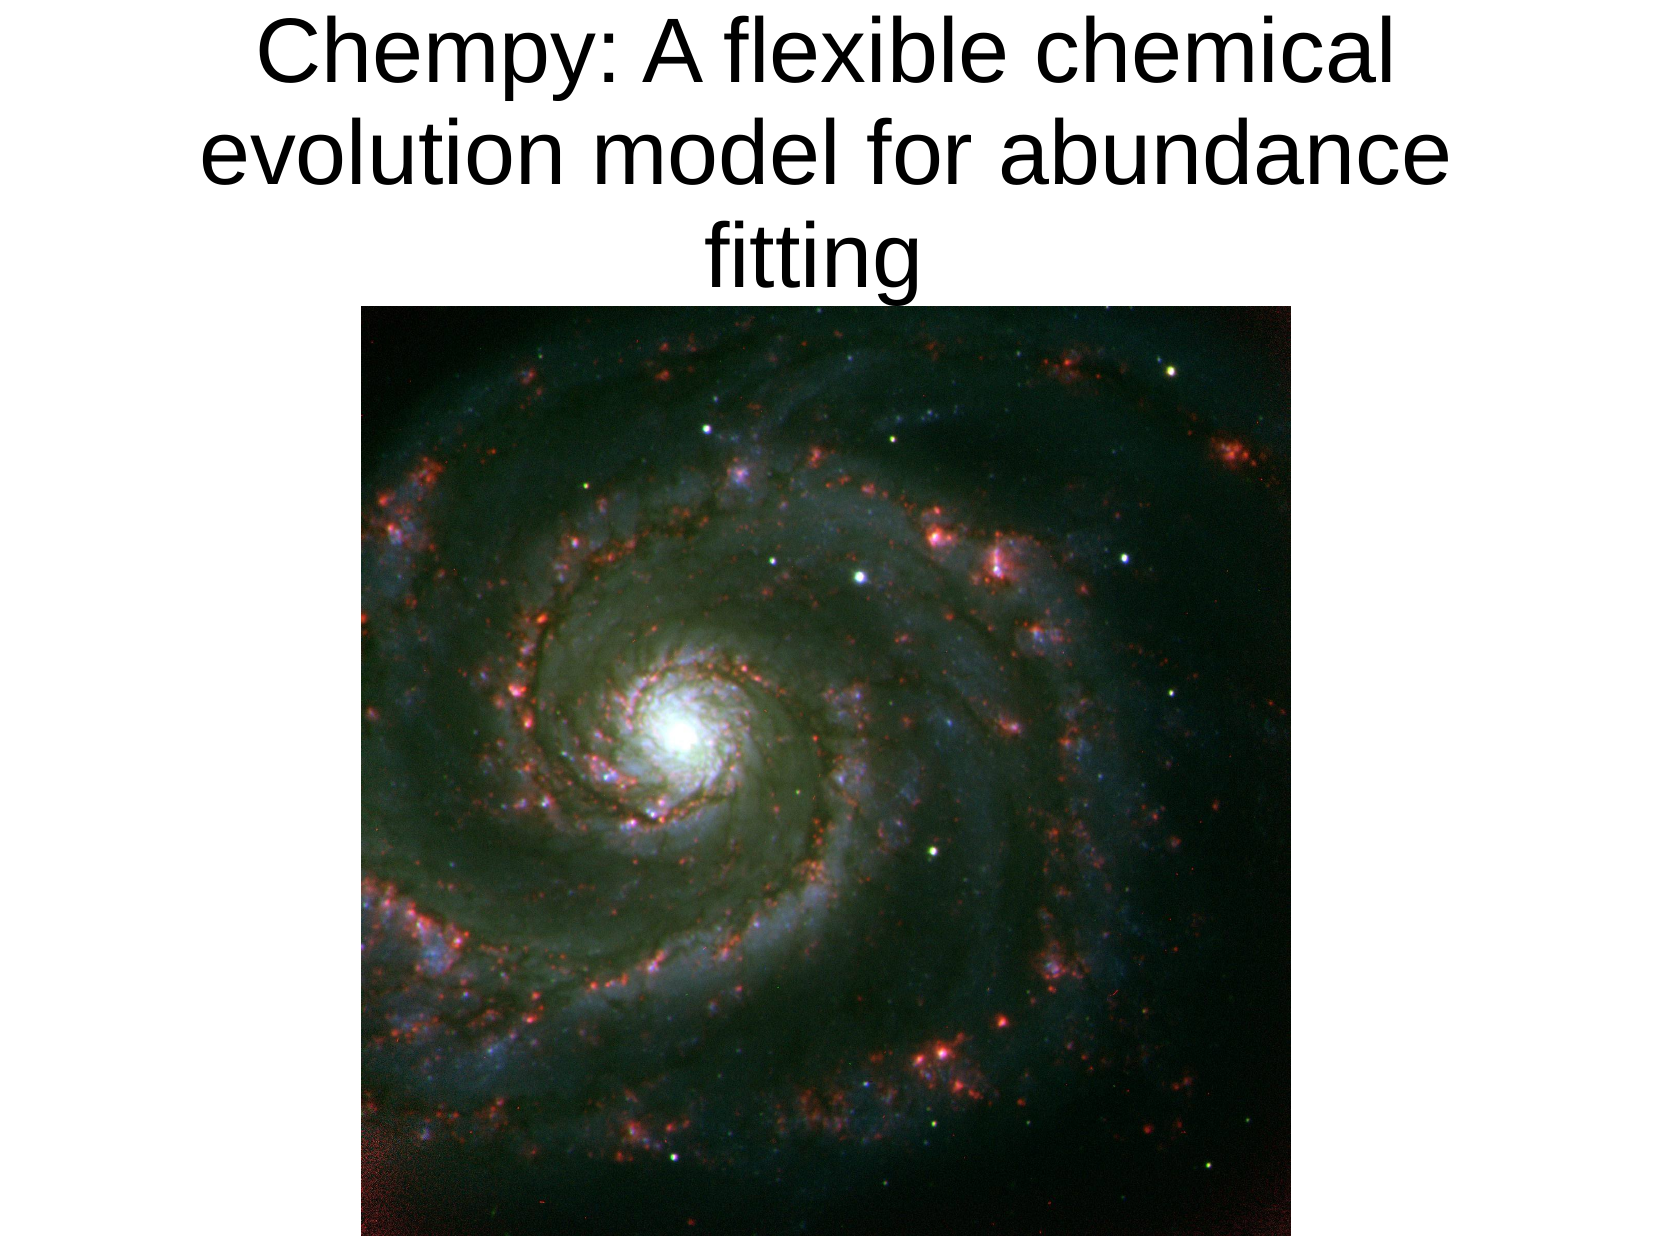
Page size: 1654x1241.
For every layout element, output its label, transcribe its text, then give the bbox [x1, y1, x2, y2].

picture [361, 306, 1291, 1236]
title Chempy: A flexible chemical evolution model for abundance fitting [82, 0, 1571, 307]
